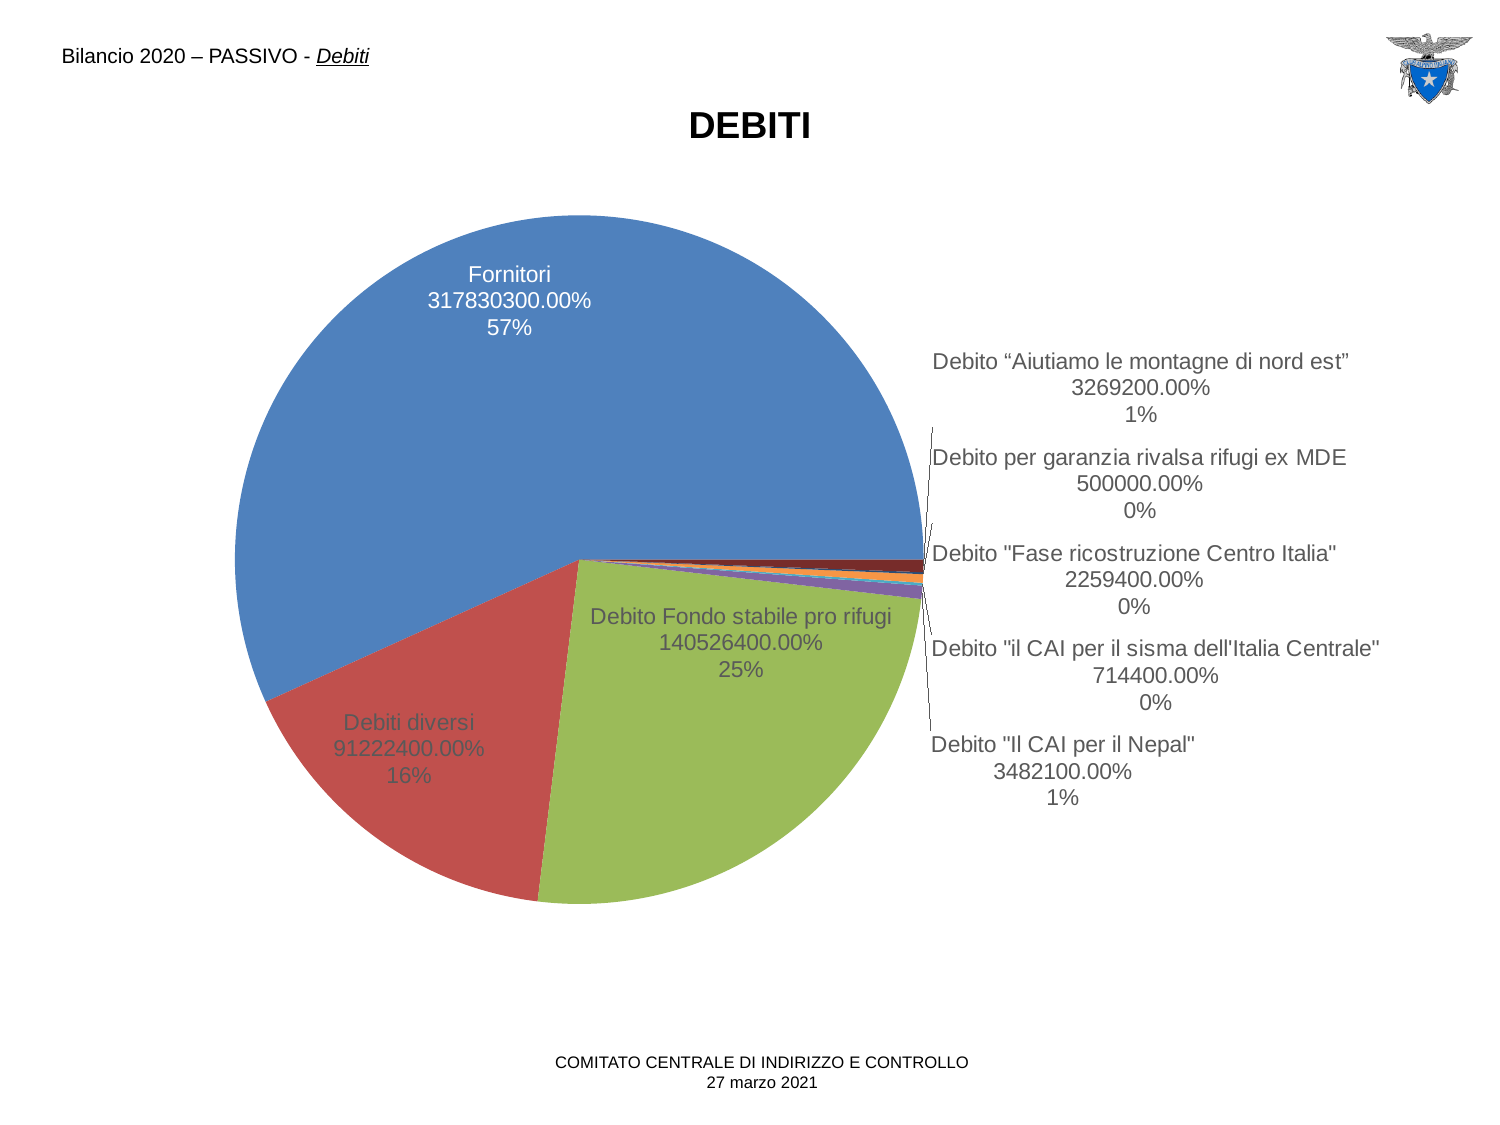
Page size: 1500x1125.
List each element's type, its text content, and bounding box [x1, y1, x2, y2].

picture [1382, 29, 1477, 112]
text_box COMITATO CENTRALE DI INDIRIZZO E CONTROLLO 27 marzo 2021 [278, 1044, 1247, 1101]
text_box DEBITI [260, 94, 1240, 135]
chart [123, 184, 1407, 988]
text_box Bilancio 2020 – PASSIVO - Debiti [46, 35, 434, 76]
text_box DEBITI [696, 116, 708, 134]
